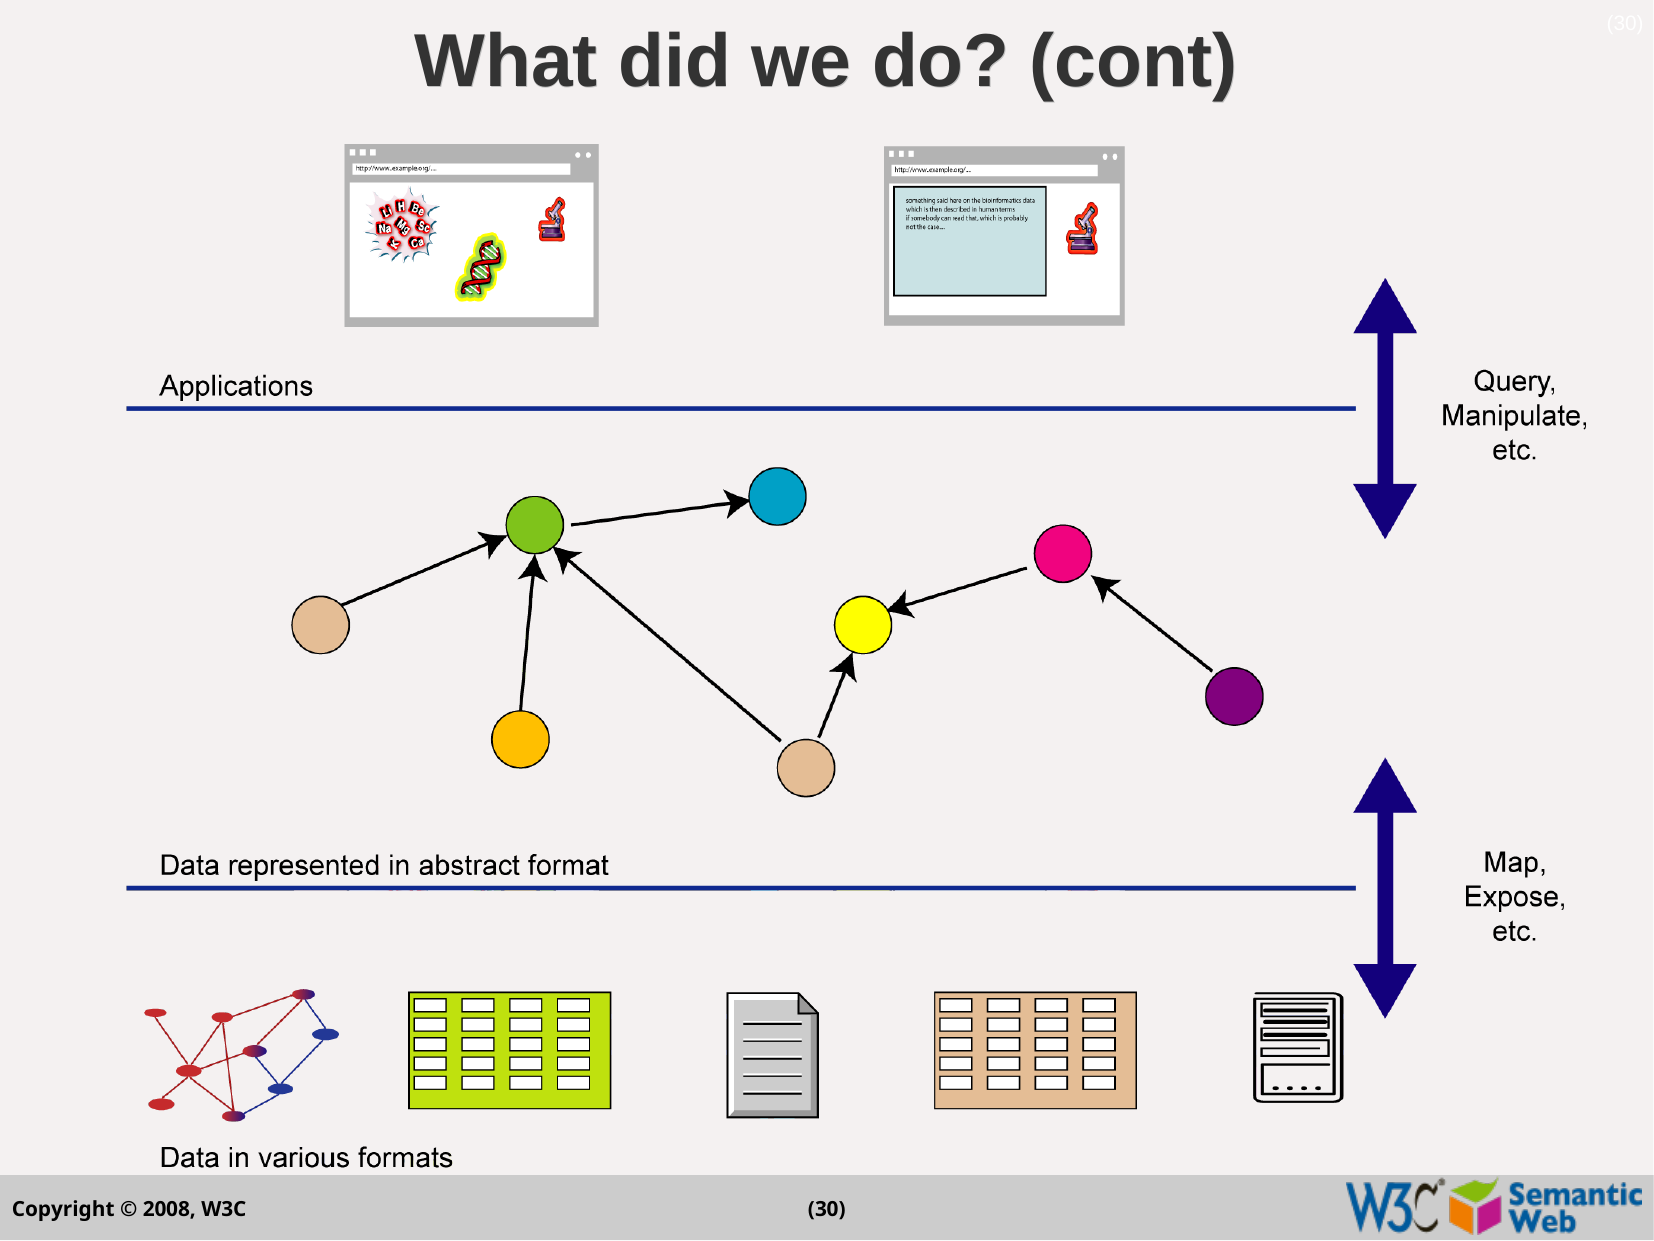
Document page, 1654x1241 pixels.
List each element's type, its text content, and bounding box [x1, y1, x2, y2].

title What did we do? (cont) [0, 0, 1654, 119]
picture [117, 144, 1642, 1235]
